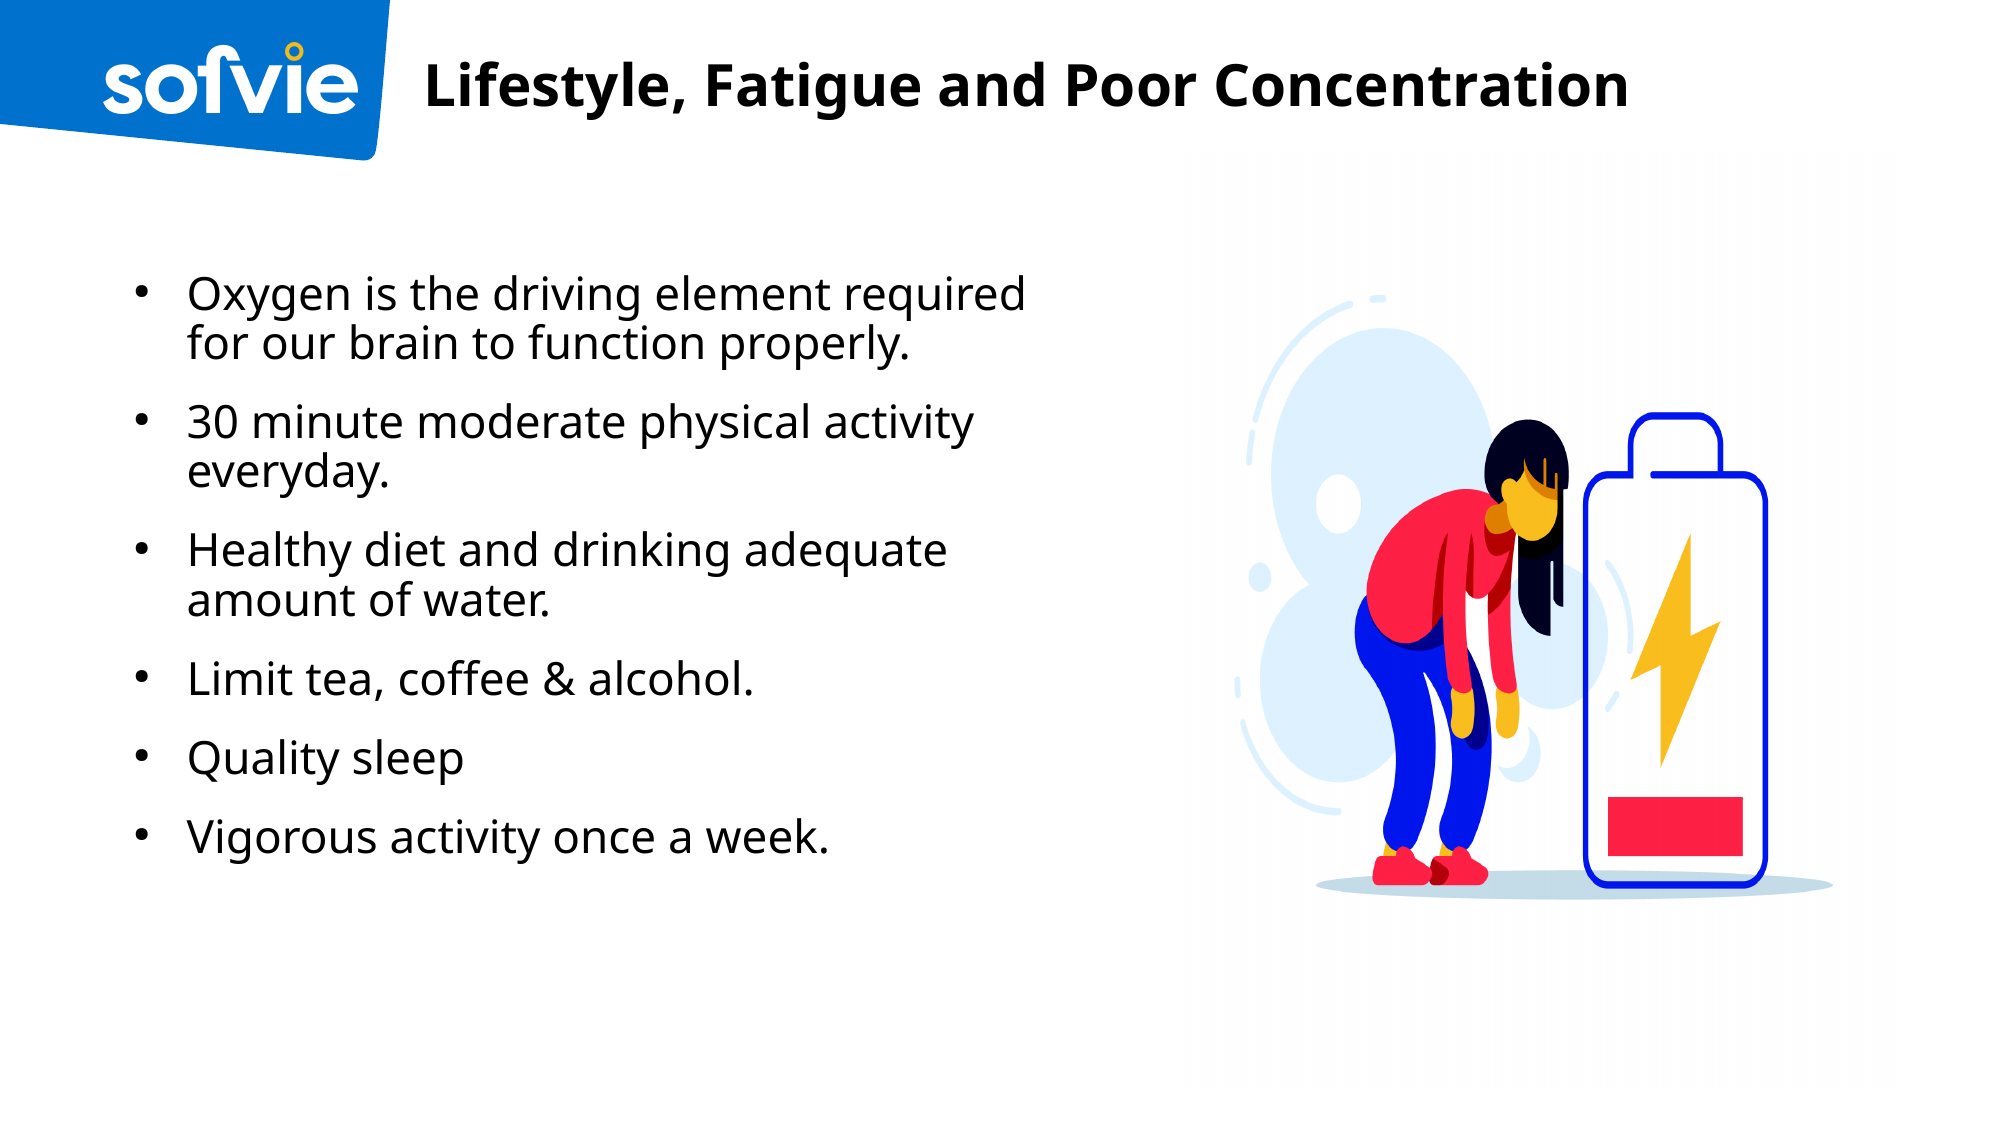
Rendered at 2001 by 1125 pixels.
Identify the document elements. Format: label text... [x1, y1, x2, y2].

list Oxygen is the driving element required for our brain to function properly. 30 minute moderate physical activity everyday. Healthy diet and drinking adequate amount of water. Limit tea, coffee & alcohol. Quality sleep Vigorous activity once a week. [101, 263, 1075, 1014]
title Lifestyle, Fatigue and Poor Concentration [409, 48, 1897, 120]
picture [1181, 152, 1900, 1090]
picture [103, 42, 358, 114]
